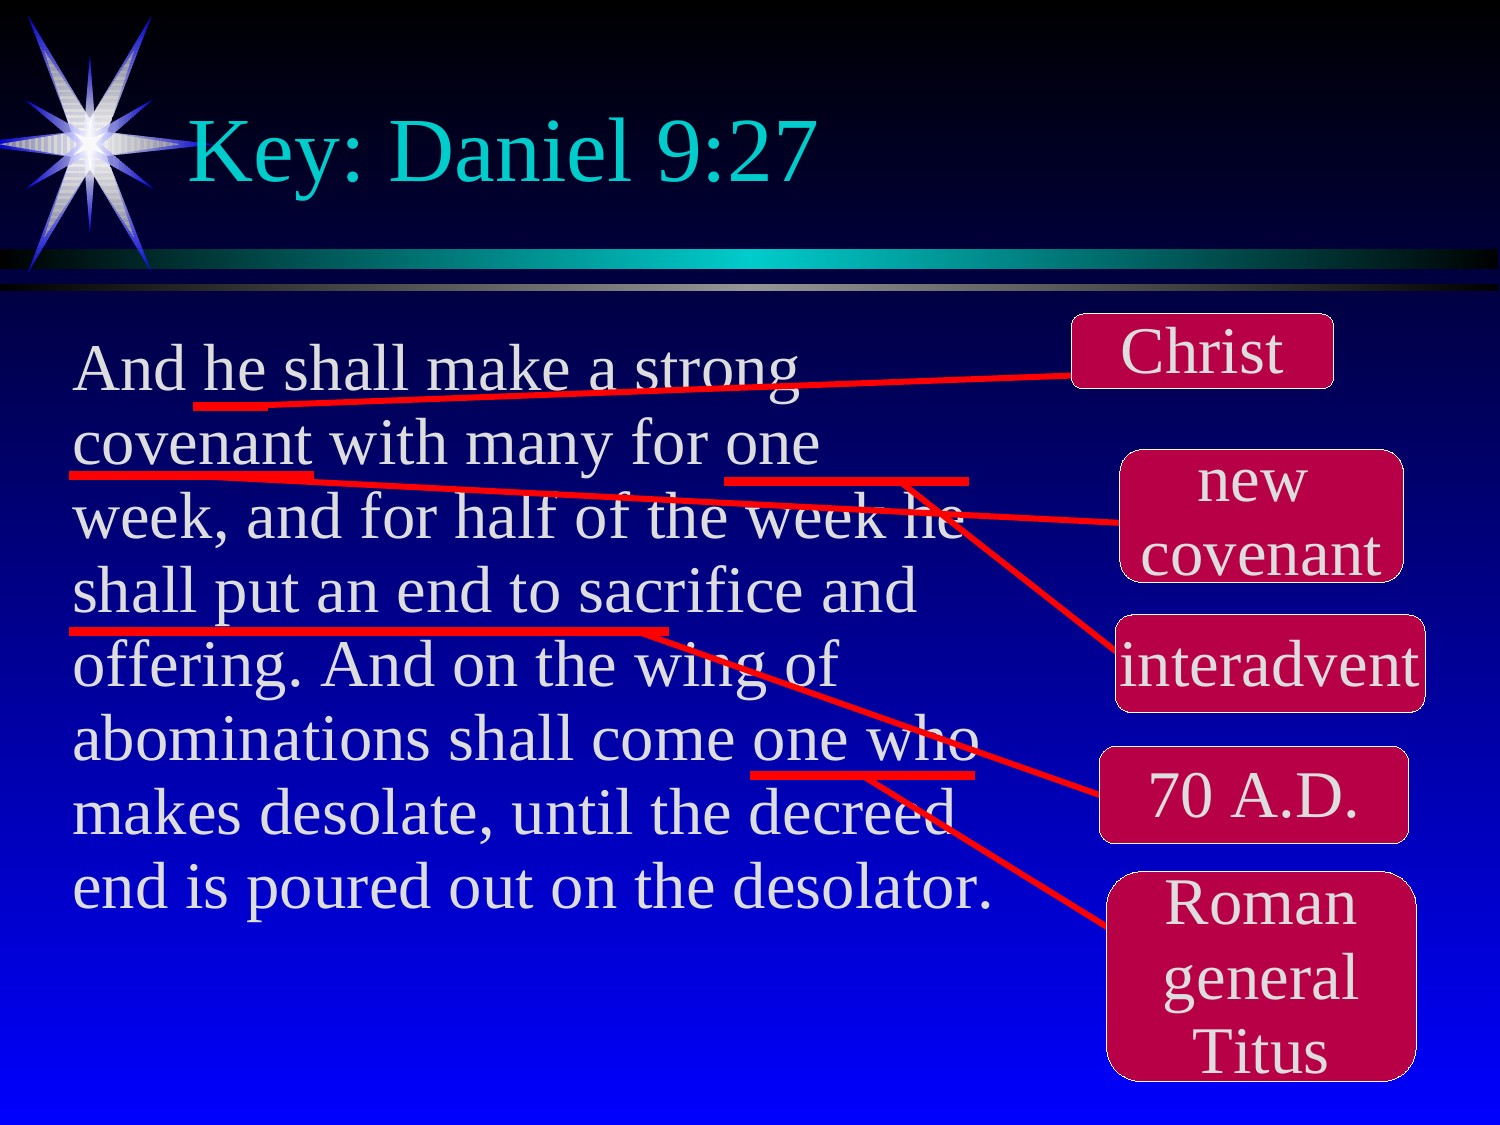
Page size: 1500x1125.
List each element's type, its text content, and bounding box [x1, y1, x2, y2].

text_box new covenant [1119, 449, 1404, 583]
title Key: Daniel 9:27 [187, 56, 1463, 244]
text_box interadvent [1115, 614, 1426, 713]
text_box 70 A.D. [1099, 746, 1409, 844]
text_box Christ [1071, 313, 1334, 389]
text_box Roman general Titus [1106, 871, 1417, 1082]
text_box And he shall make a strong covenant with many for one week, and for half of the week he shall put an end to sacrifice and offering. And on the wing of abominations shall come one who makes desolate, until the decreed end is poured out on the desolator. [57, 323, 1013, 929]
